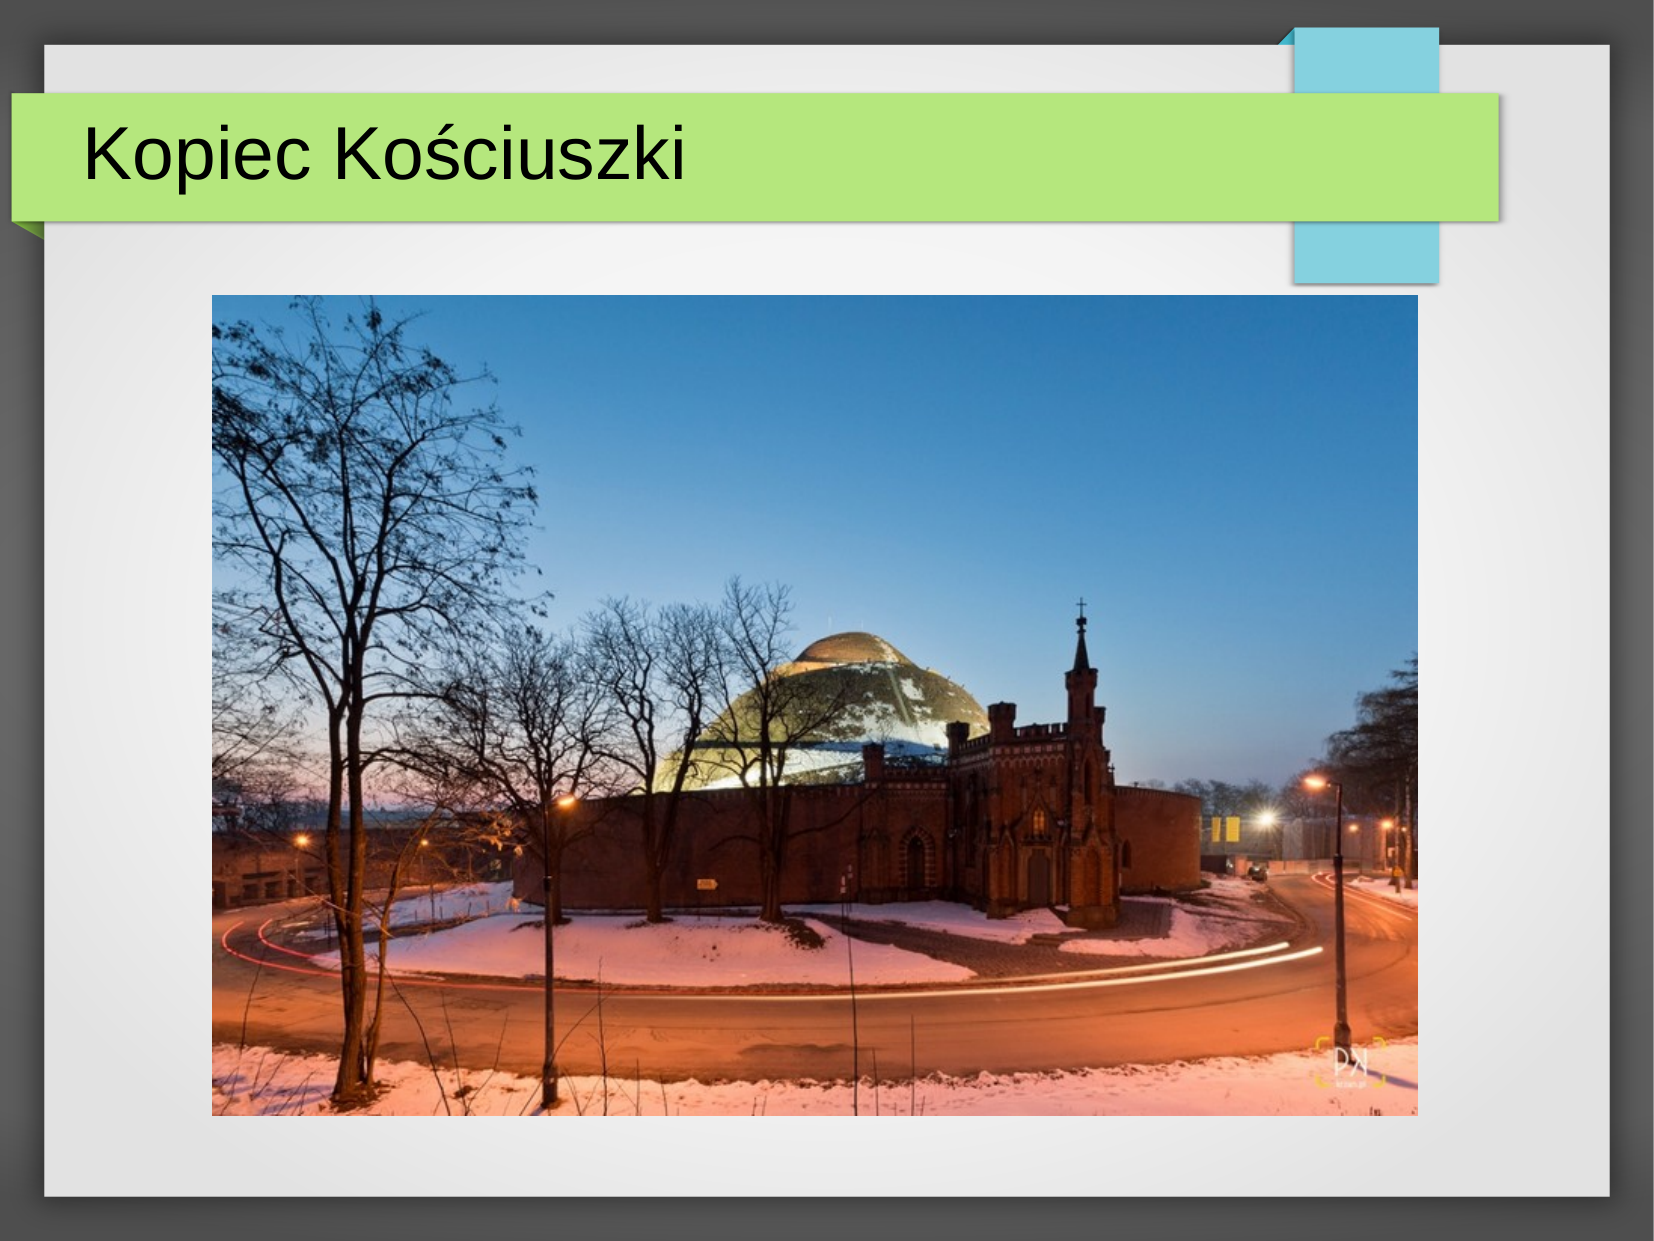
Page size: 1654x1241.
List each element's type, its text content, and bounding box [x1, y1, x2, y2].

picture [0, 0, 1654, 1241]
title Kopiec Kościuszki [82, 94, 1264, 213]
